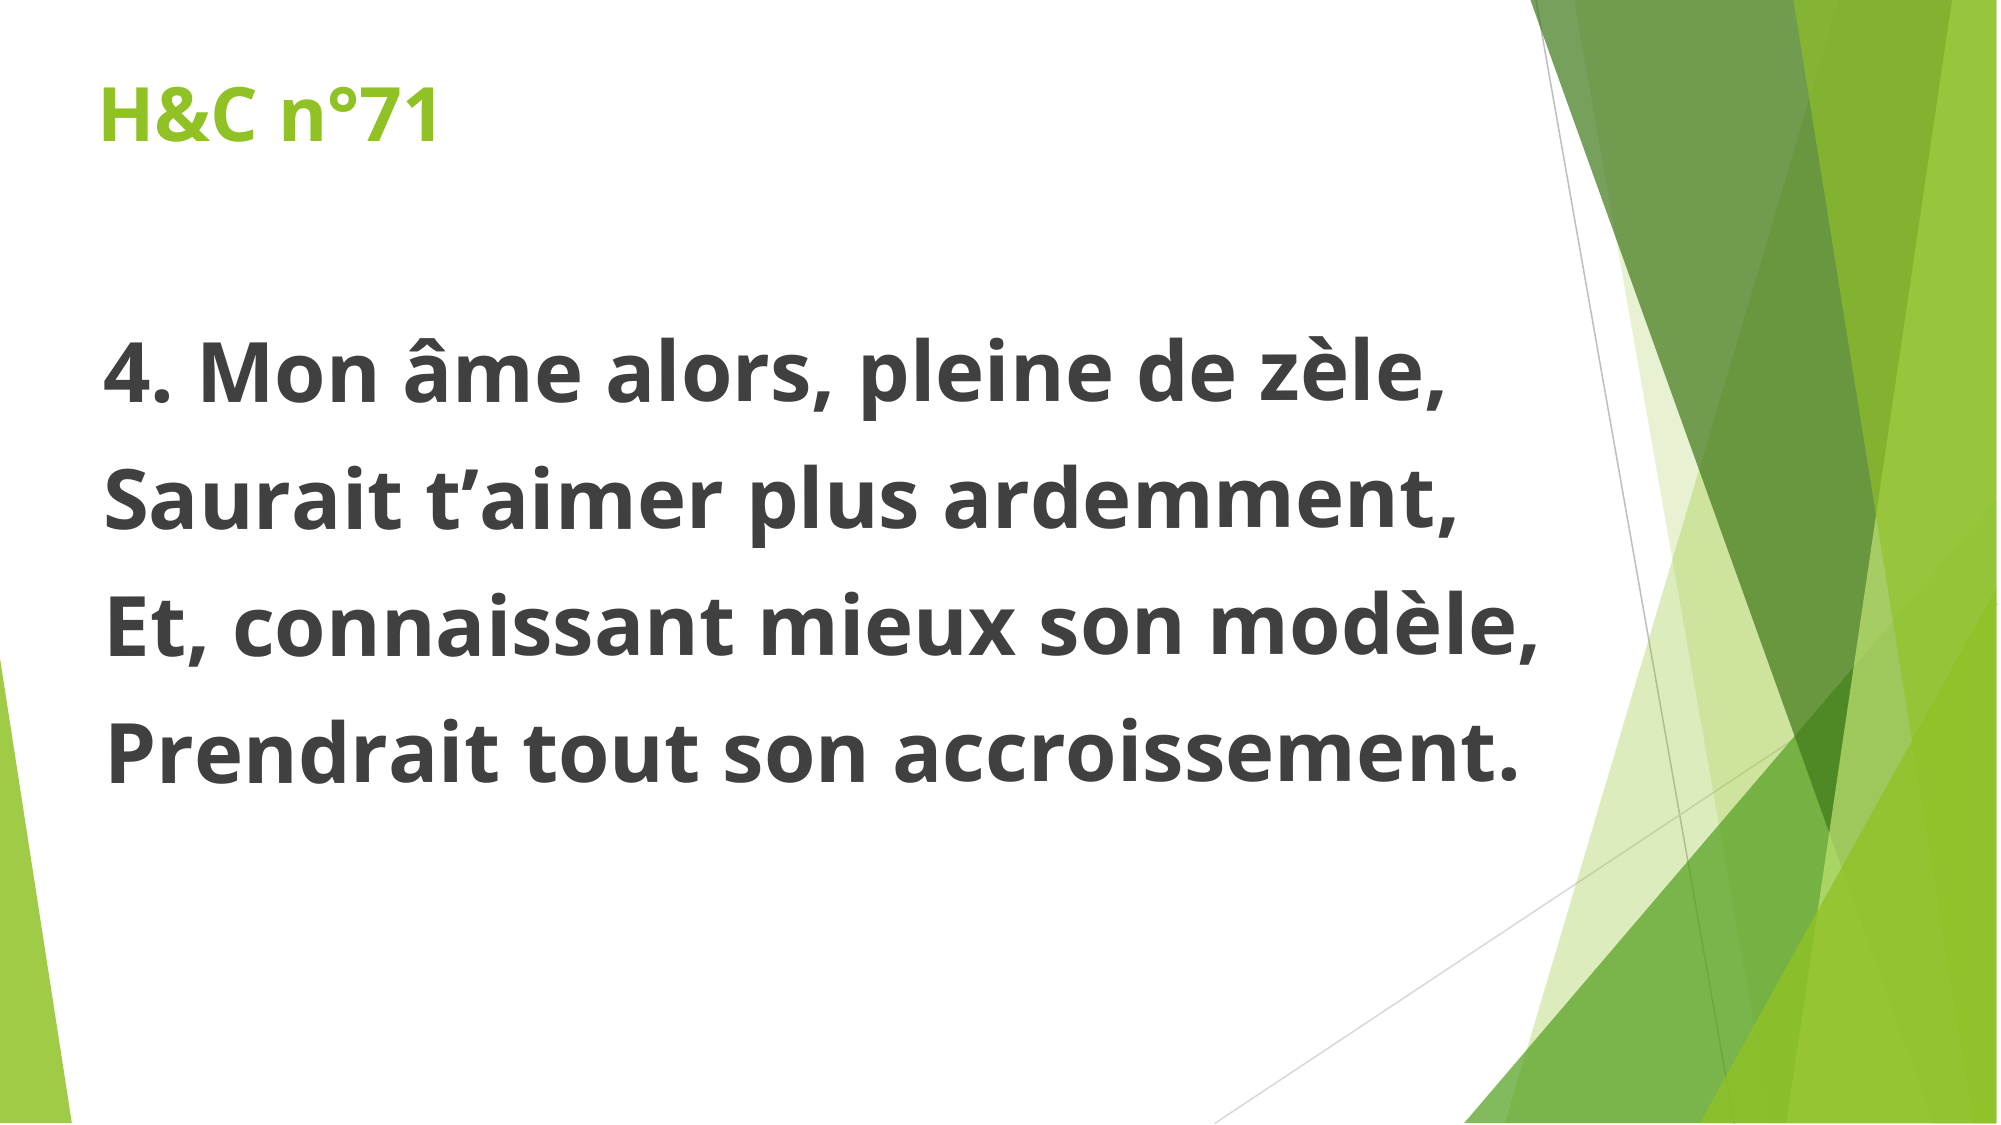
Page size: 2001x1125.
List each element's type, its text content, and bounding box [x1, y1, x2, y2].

text_box 4. Mon âme alors, pleine de zèle, Saurait t’aimer plus ardemment, Et, connaissant mieux son modèle, Prendrait tout son accroissement. [88, 292, 1839, 1082]
text_box H&C n°71 [82, 59, 496, 166]
